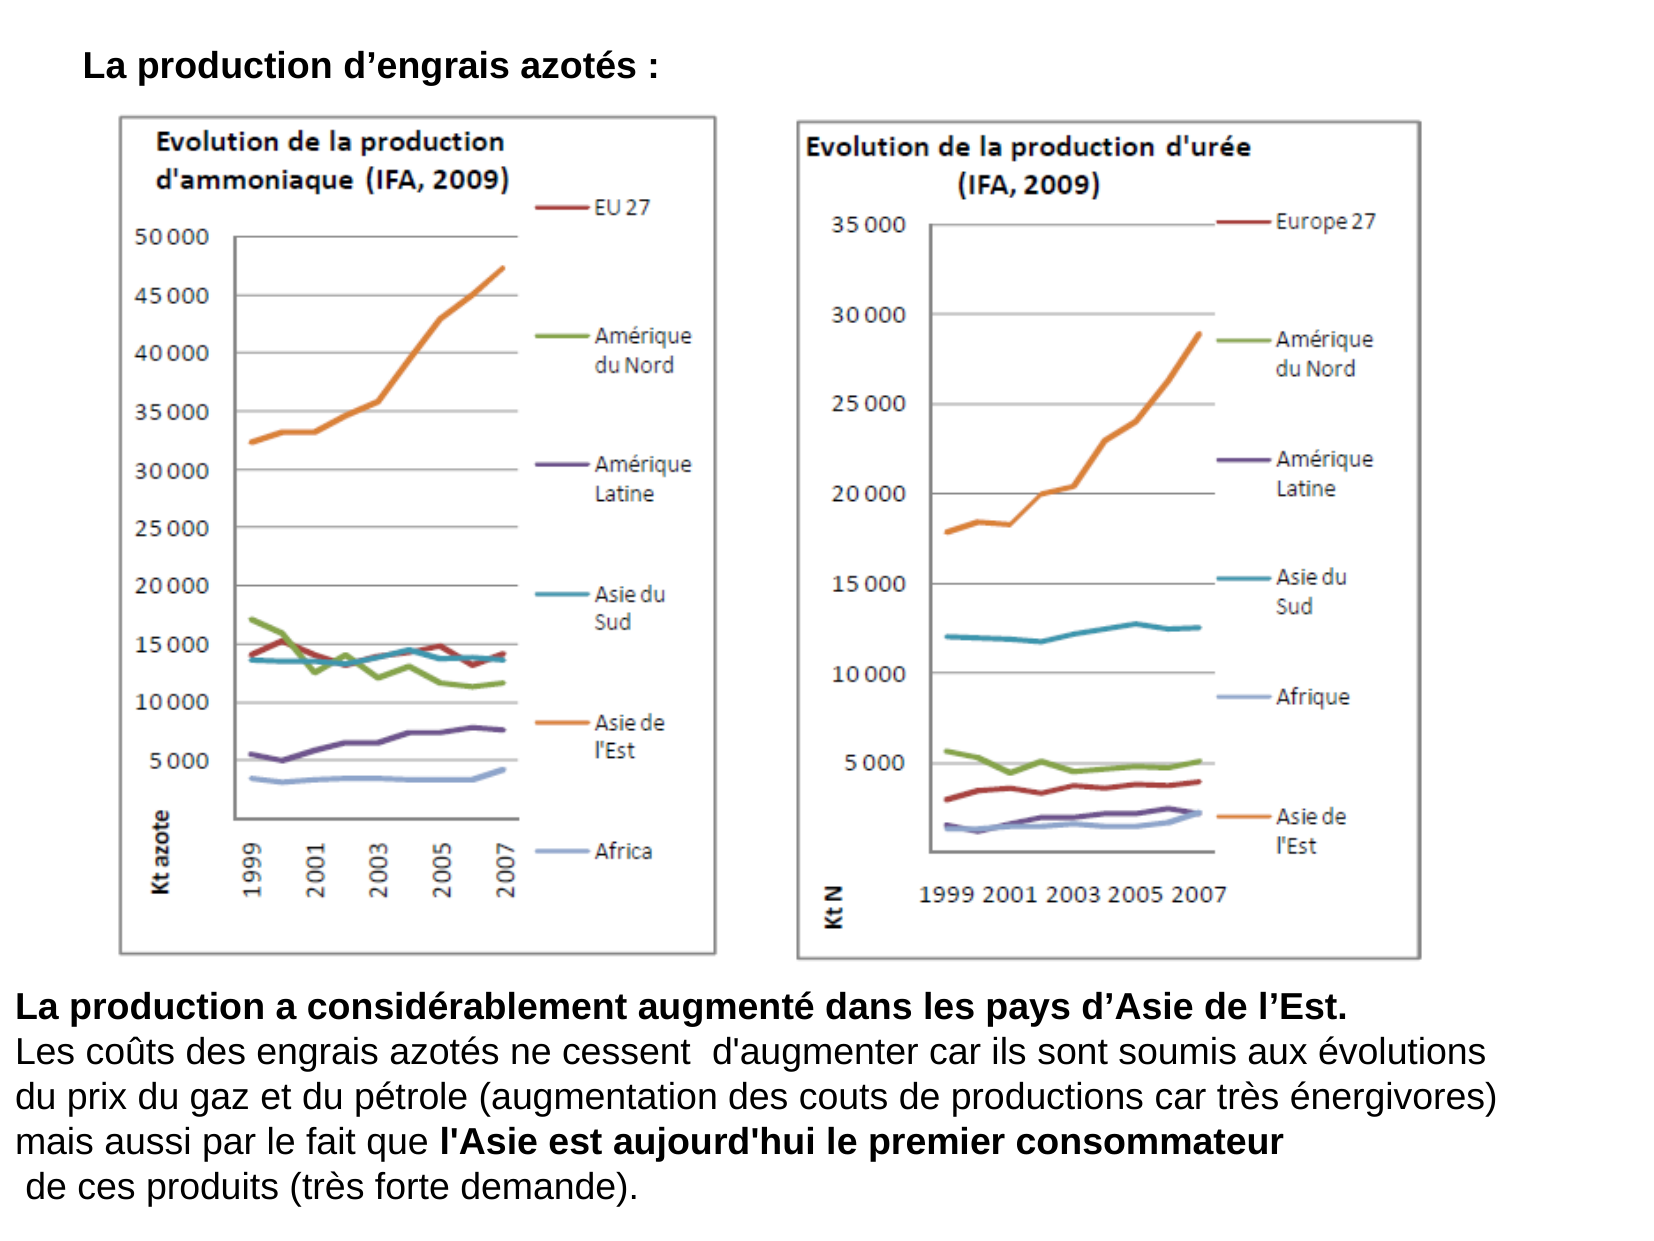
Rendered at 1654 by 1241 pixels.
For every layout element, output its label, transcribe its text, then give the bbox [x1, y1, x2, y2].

list La production d’engrais azotés : [82, 41, 1538, 136]
picture [118, 90, 1447, 974]
text_box La production a considérablement augmenté dans les pays d’Asie de l’Est. Les coûts des engrais azotés ne cessent d'augmenter car ils sont soumis aux évolutions du prix du gaz et du pétrole (augmentation des couts de productions car très énergivores) mais aussi par le fait que l'Asie est aujourd'hui le premier consommateur de ces produits (très forte demande). [0, 974, 1514, 1215]
